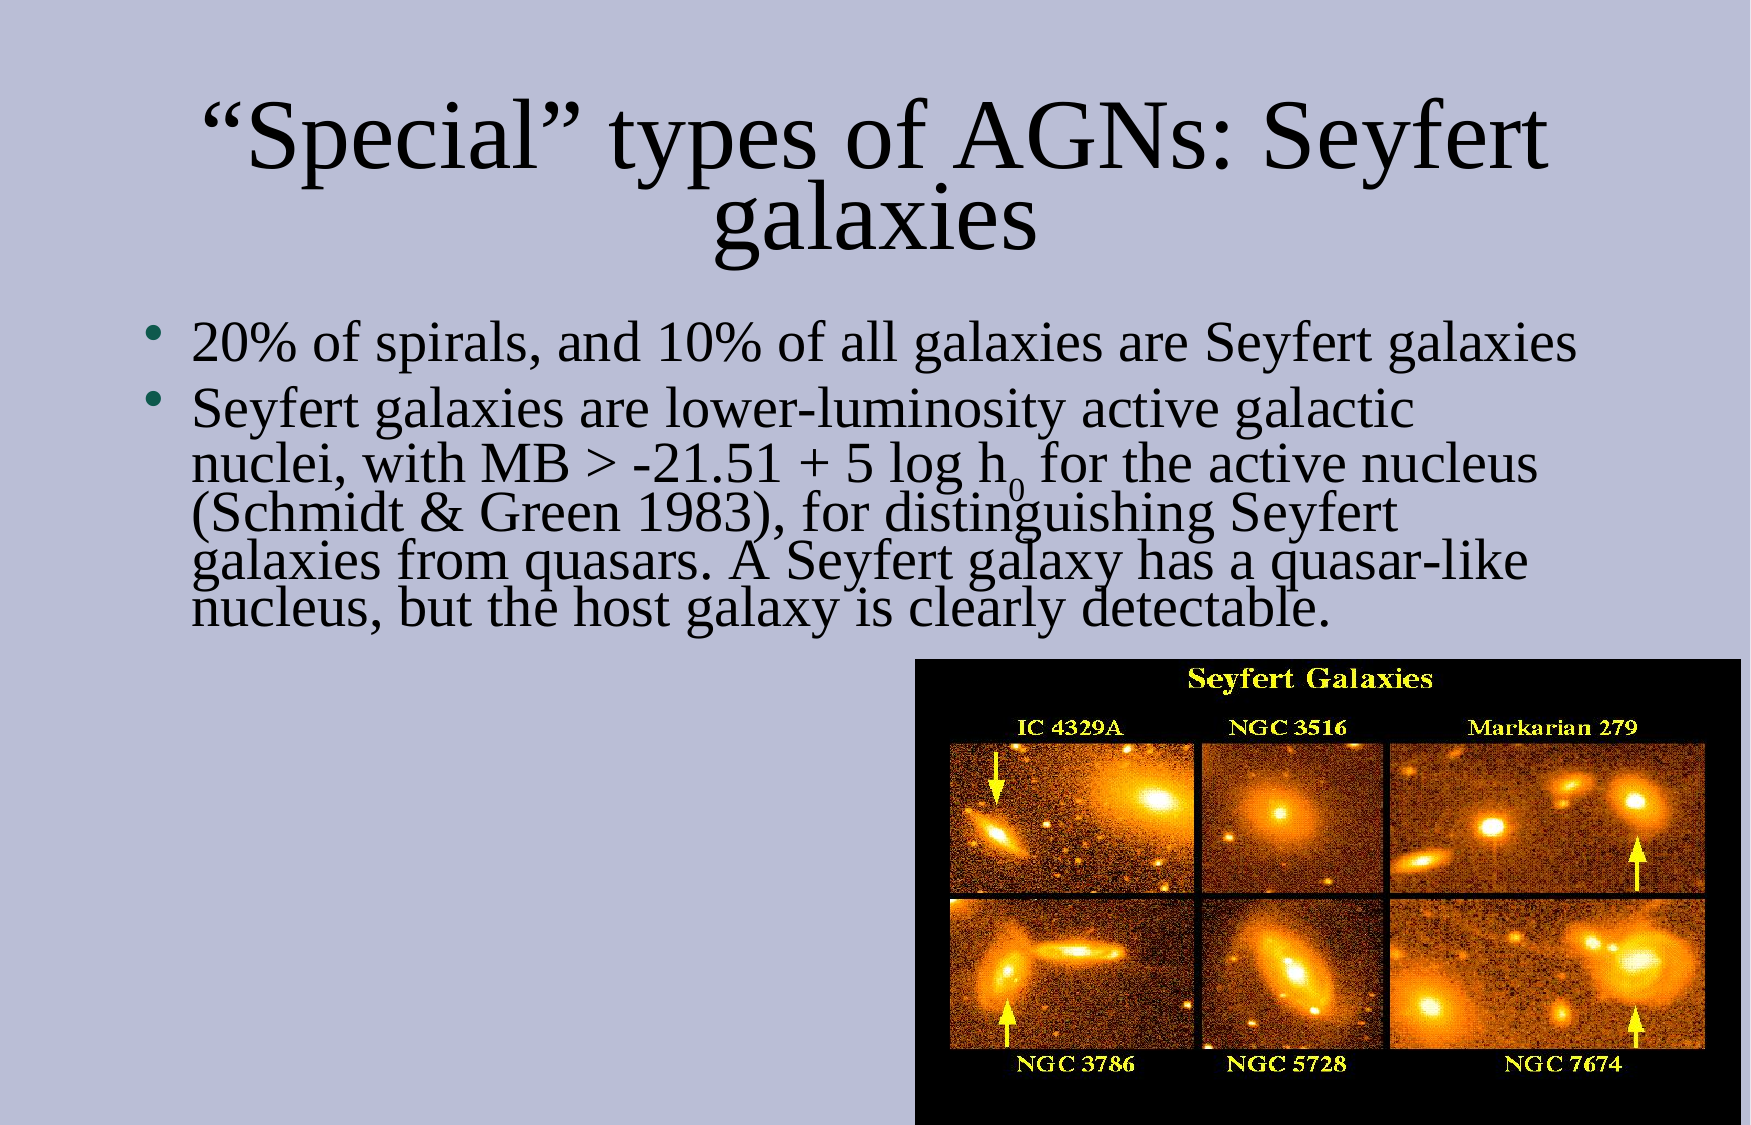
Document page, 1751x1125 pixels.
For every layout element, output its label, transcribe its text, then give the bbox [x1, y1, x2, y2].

list 20% of spirals, and 10% of all galaxies are Seyfert galaxies Seyfert galaxies are lower-luminosity active galactic nuclei, with MB > -21.51 + 5 log h0 for the active nucleus (Schmidt & Green 1983), for distinguishing Seyfert galaxies from quasars. A Seyfert galaxy has a quasar-like nucleus, but the host galaxy is clearly detectable. [128, 312, 1588, 770]
title “Special” types of AGNs: Seyfert galaxies [128, 82, 1623, 270]
picture [915, 659, 1741, 1125]
